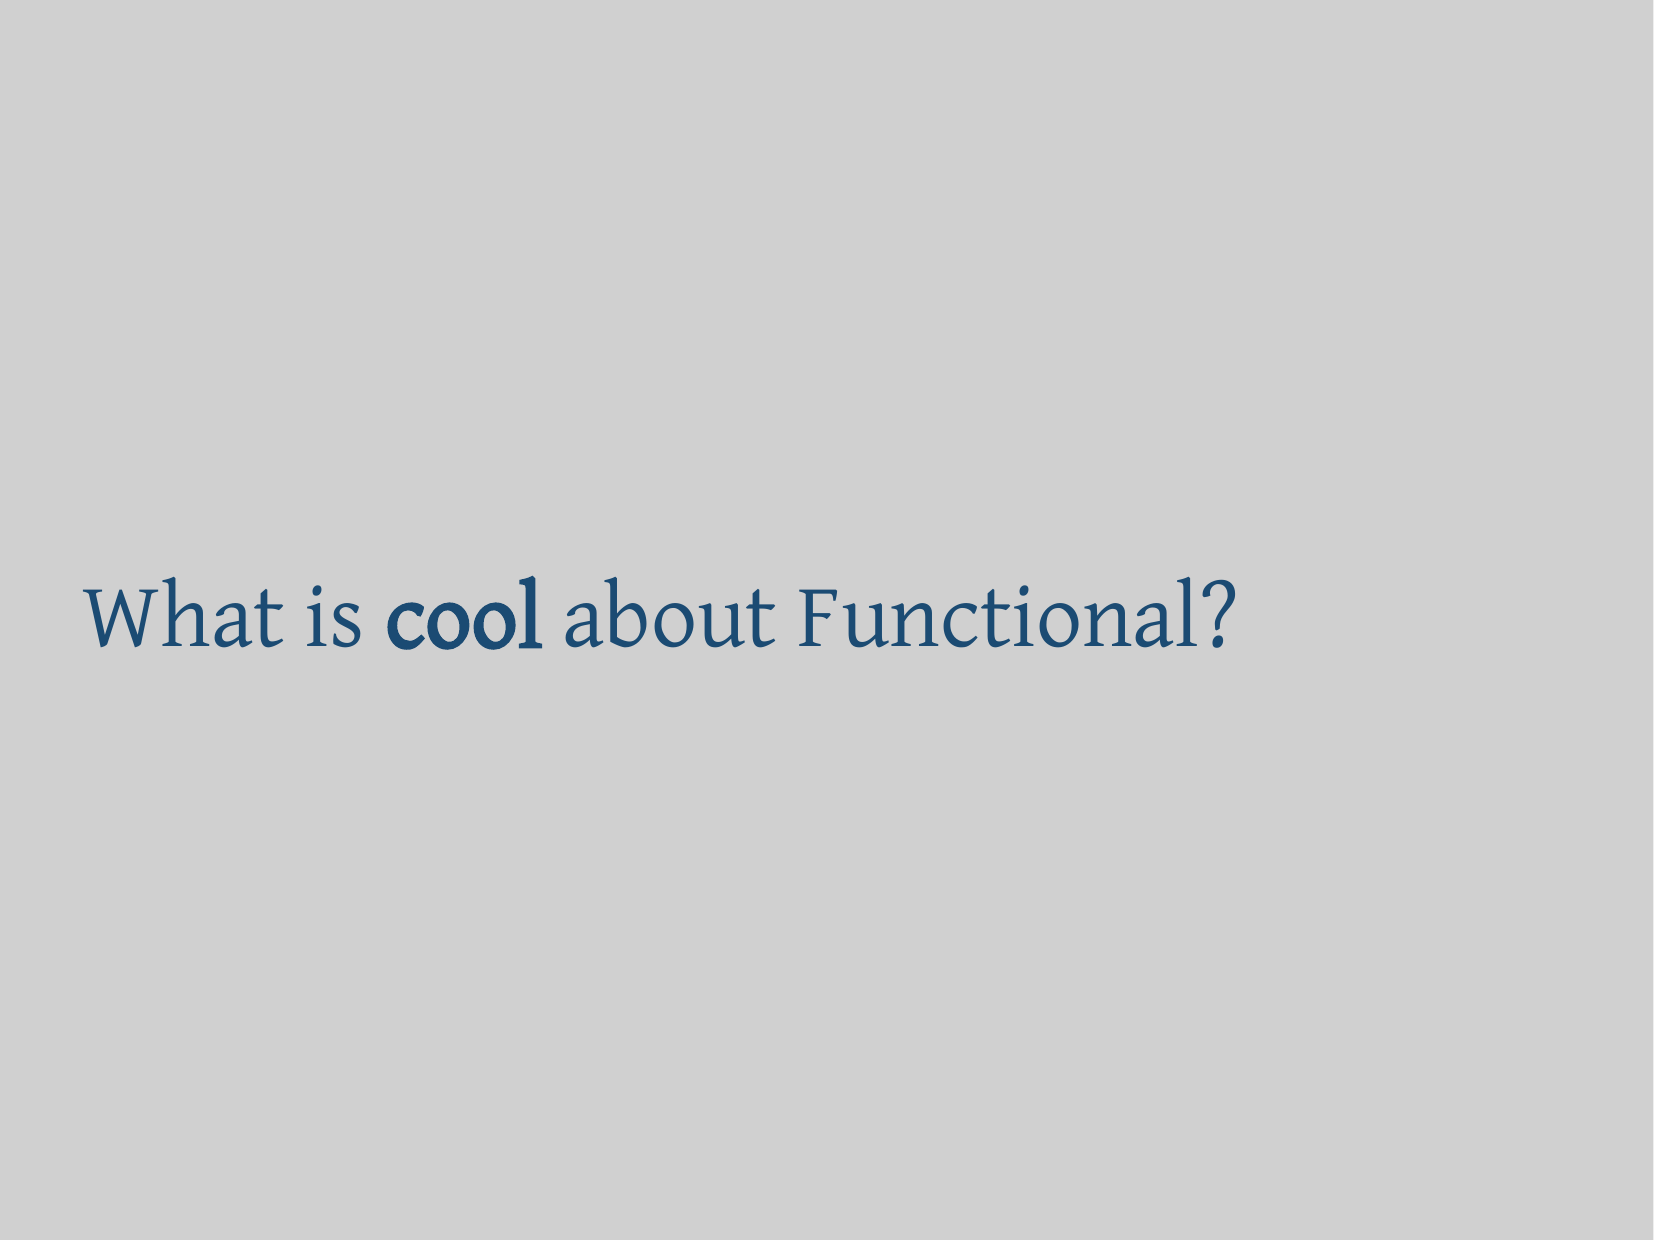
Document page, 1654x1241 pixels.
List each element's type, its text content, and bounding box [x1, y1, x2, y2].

title What is cool about Functional? [82, 516, 1571, 724]
